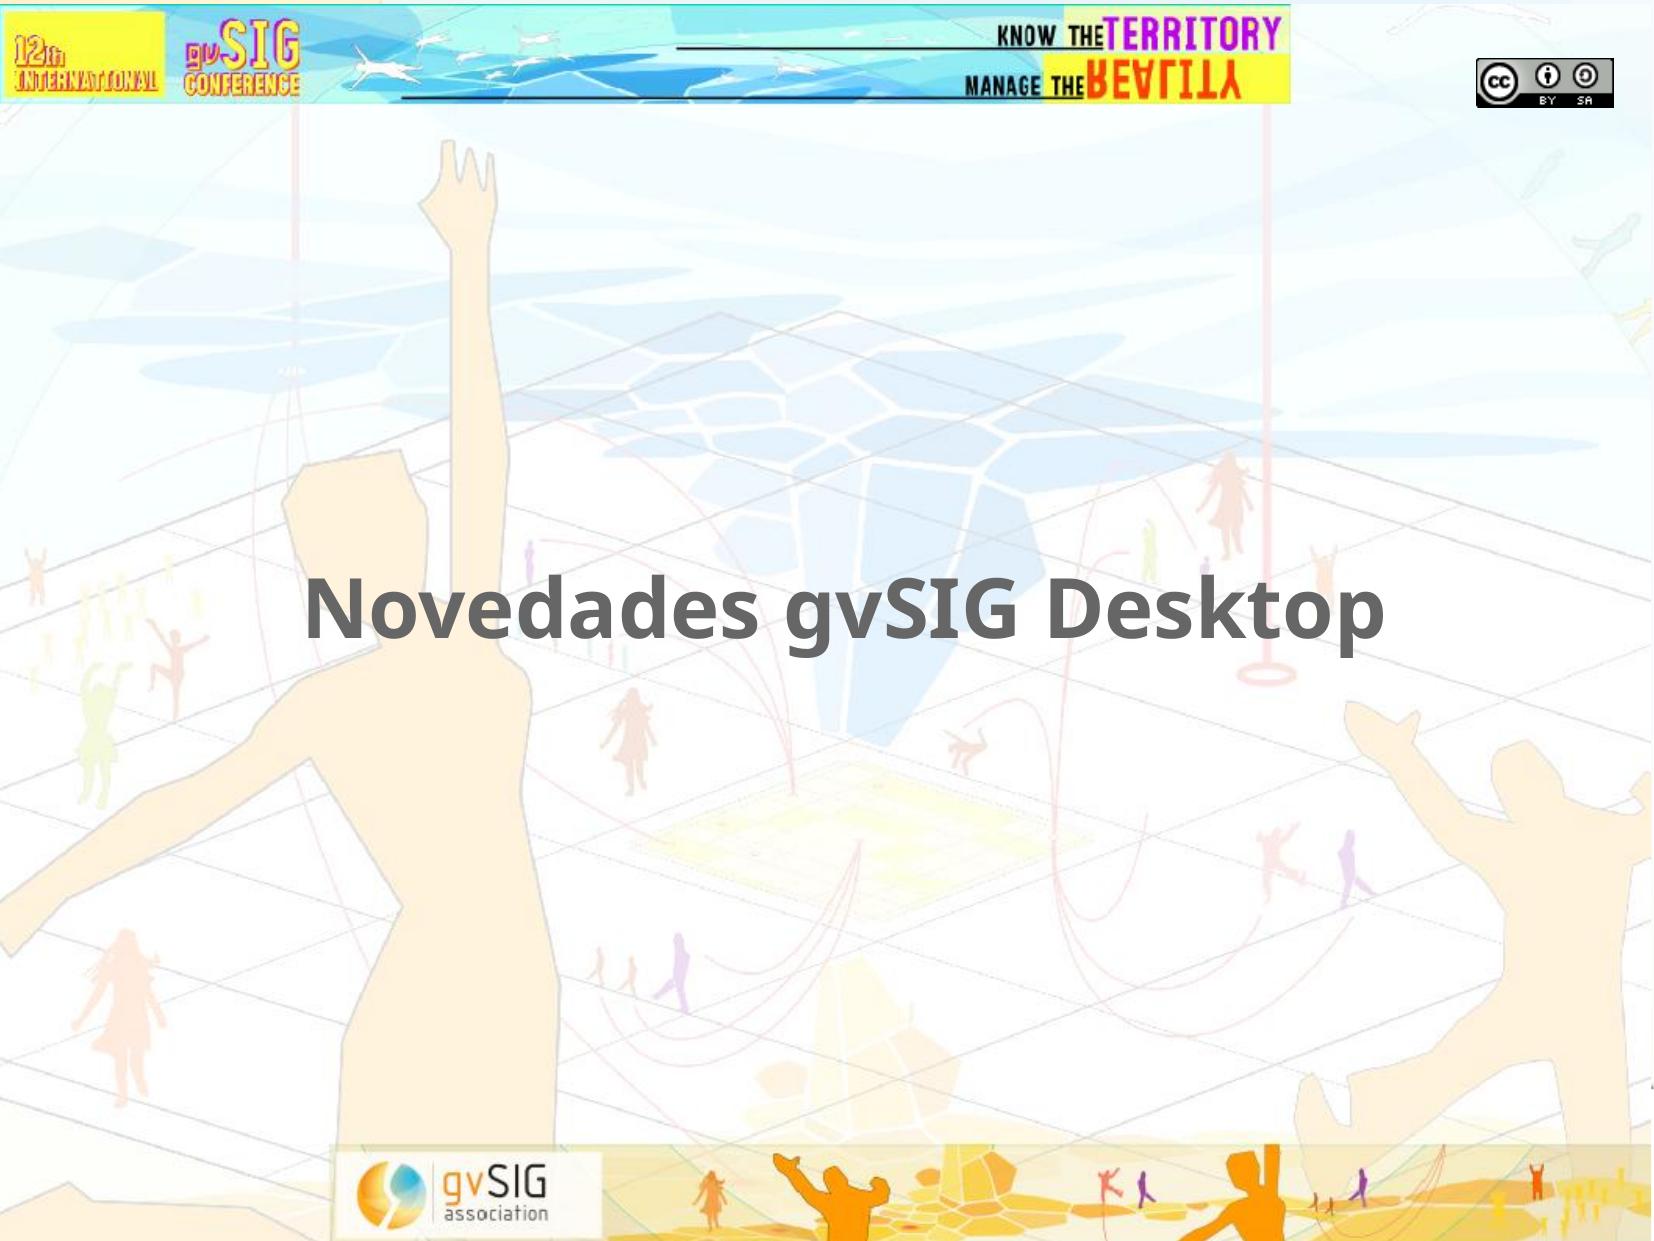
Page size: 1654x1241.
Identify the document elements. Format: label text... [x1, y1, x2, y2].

title Novedades gvSIG Desktop [129, 509, 1560, 704]
picture [0, 0, 1654, 1241]
